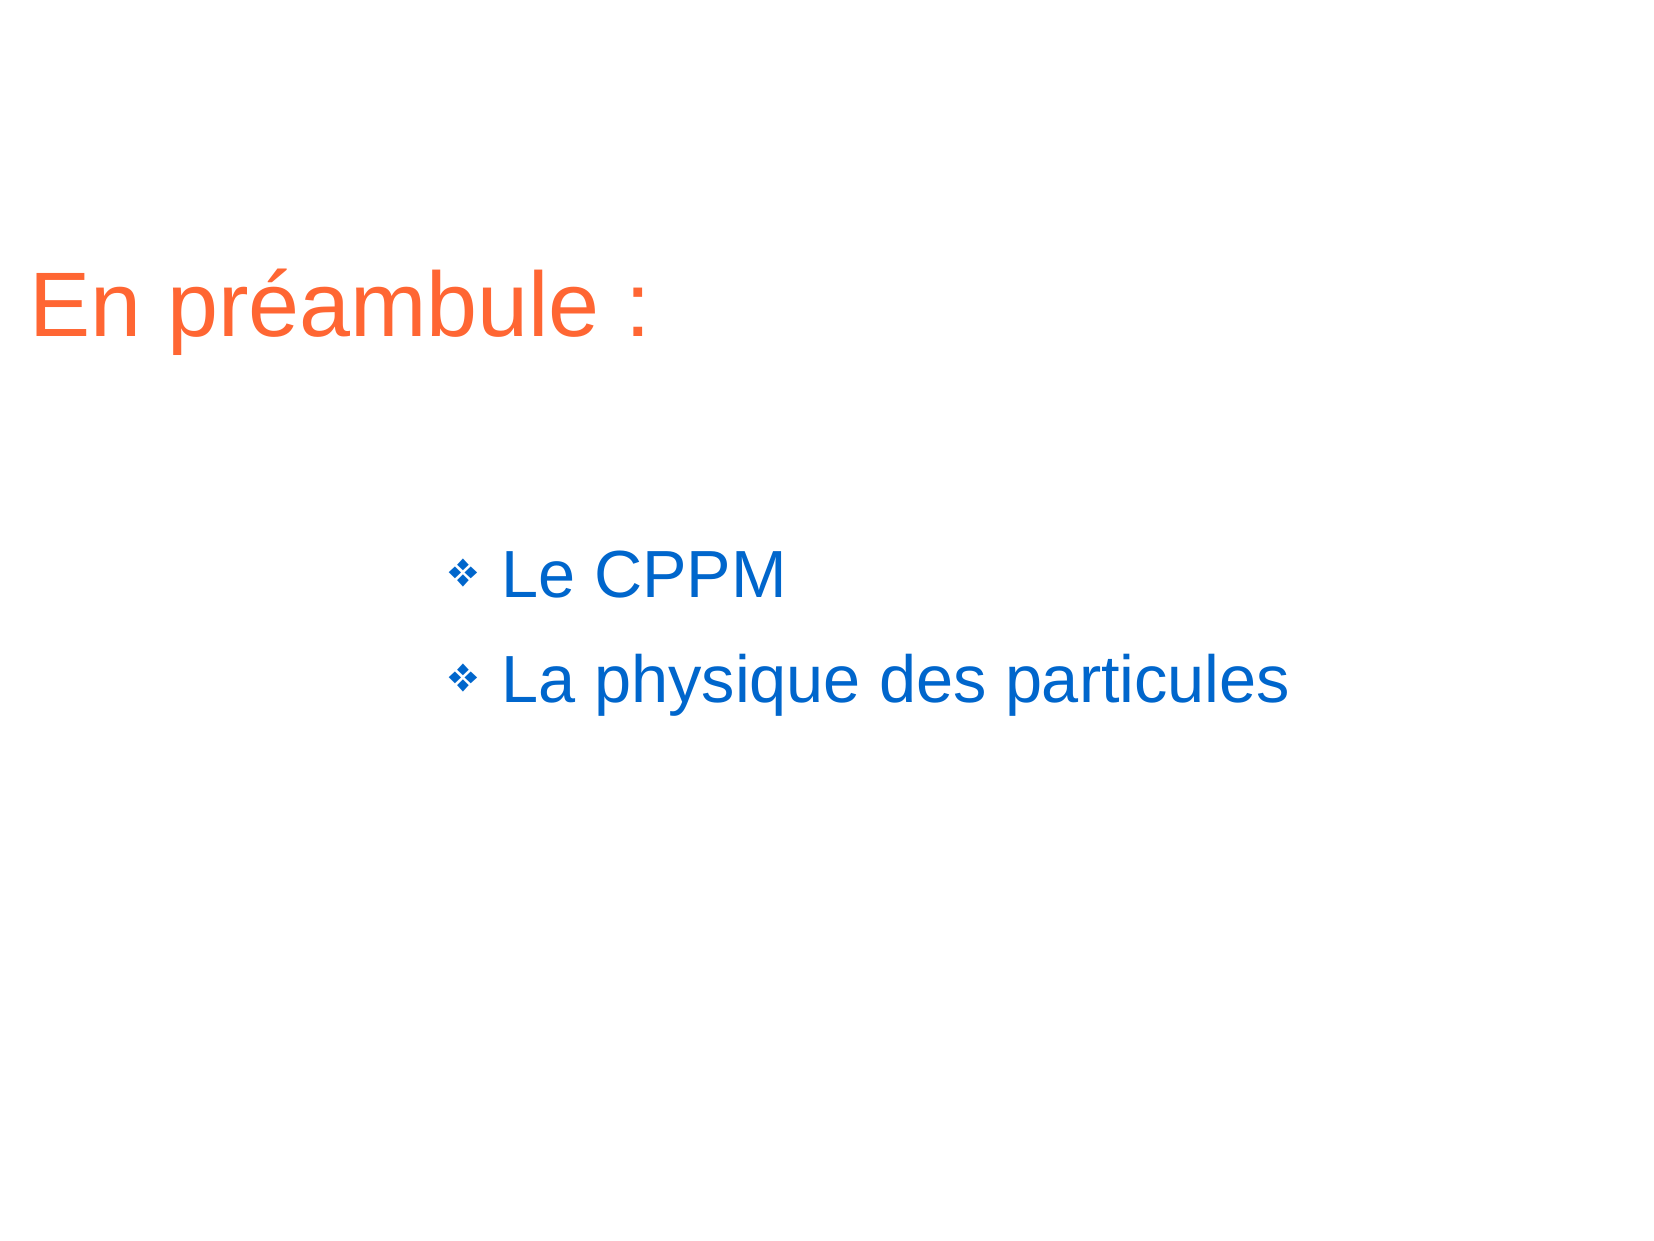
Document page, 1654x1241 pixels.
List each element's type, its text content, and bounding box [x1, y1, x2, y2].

title En préambule : [29, 200, 1625, 408]
list Le CPPM La physique des particules [442, 537, 1625, 1241]
